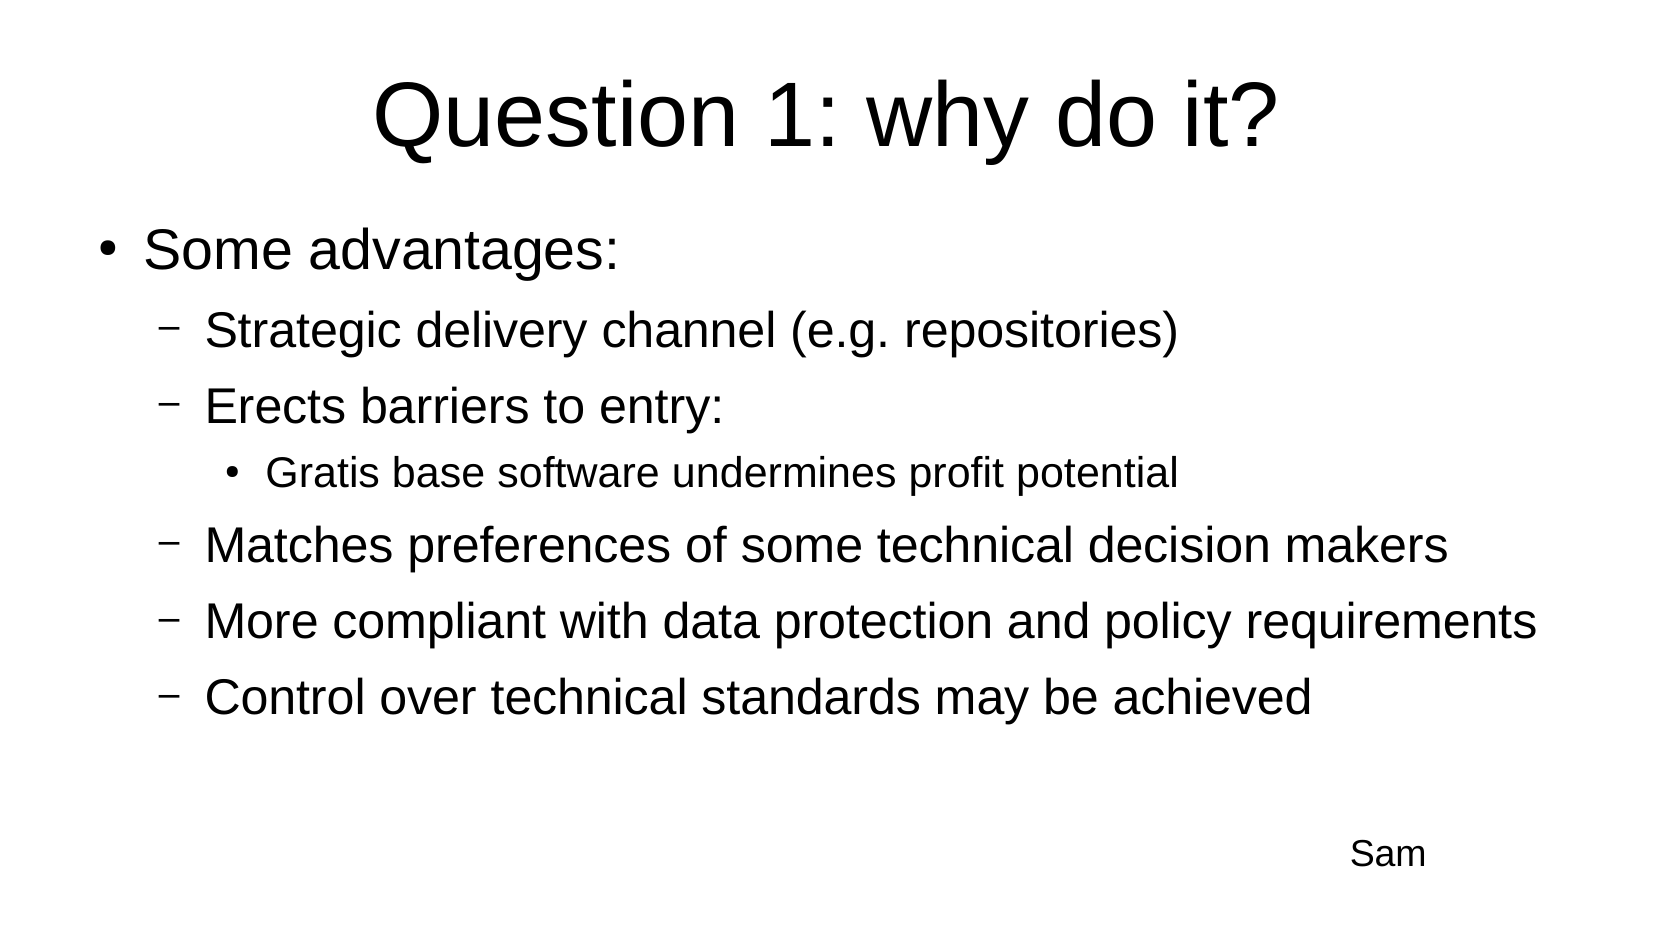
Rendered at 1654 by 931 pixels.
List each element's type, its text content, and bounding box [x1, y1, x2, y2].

text_box Sam [1335, 825, 1591, 882]
list Some advantages: Strategic delivery channel (e.g. repositories) Erects barriers to entry: Gratis base software undermines profit potential Matches preferences of some technical decision makers More compliant with data protection and policy requirements Control over technical standards may be achieved [82, 217, 1571, 758]
title Question 1: why do it? [82, 37, 1571, 193]
